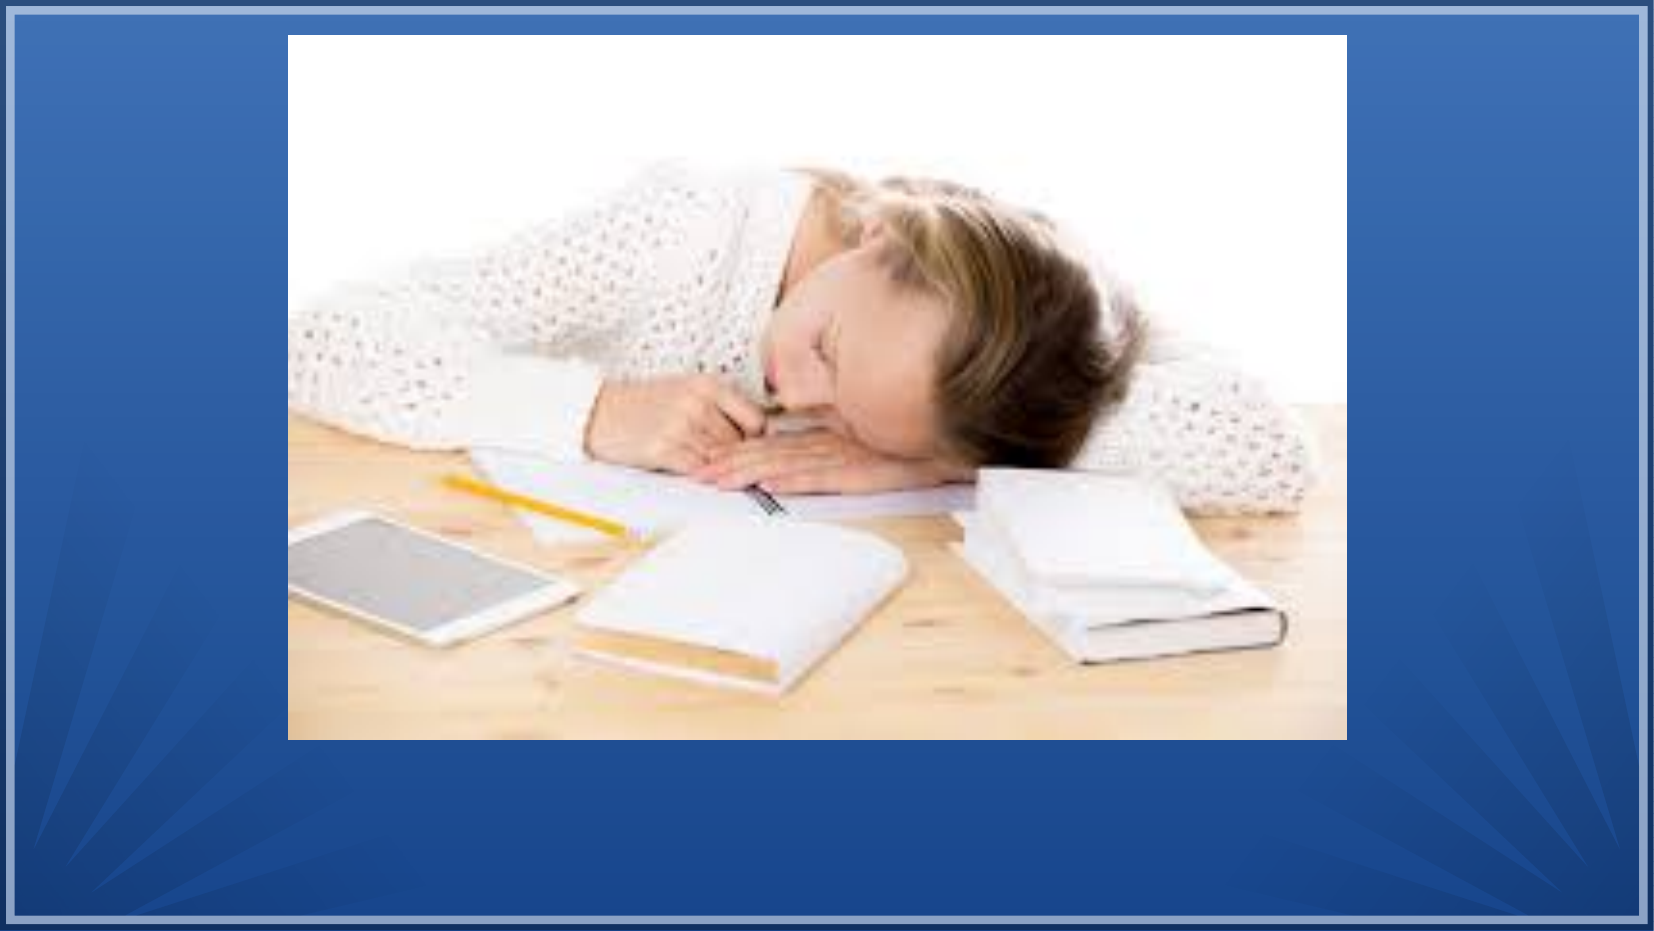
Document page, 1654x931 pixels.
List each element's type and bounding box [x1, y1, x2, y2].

picture [288, 35, 1347, 740]
